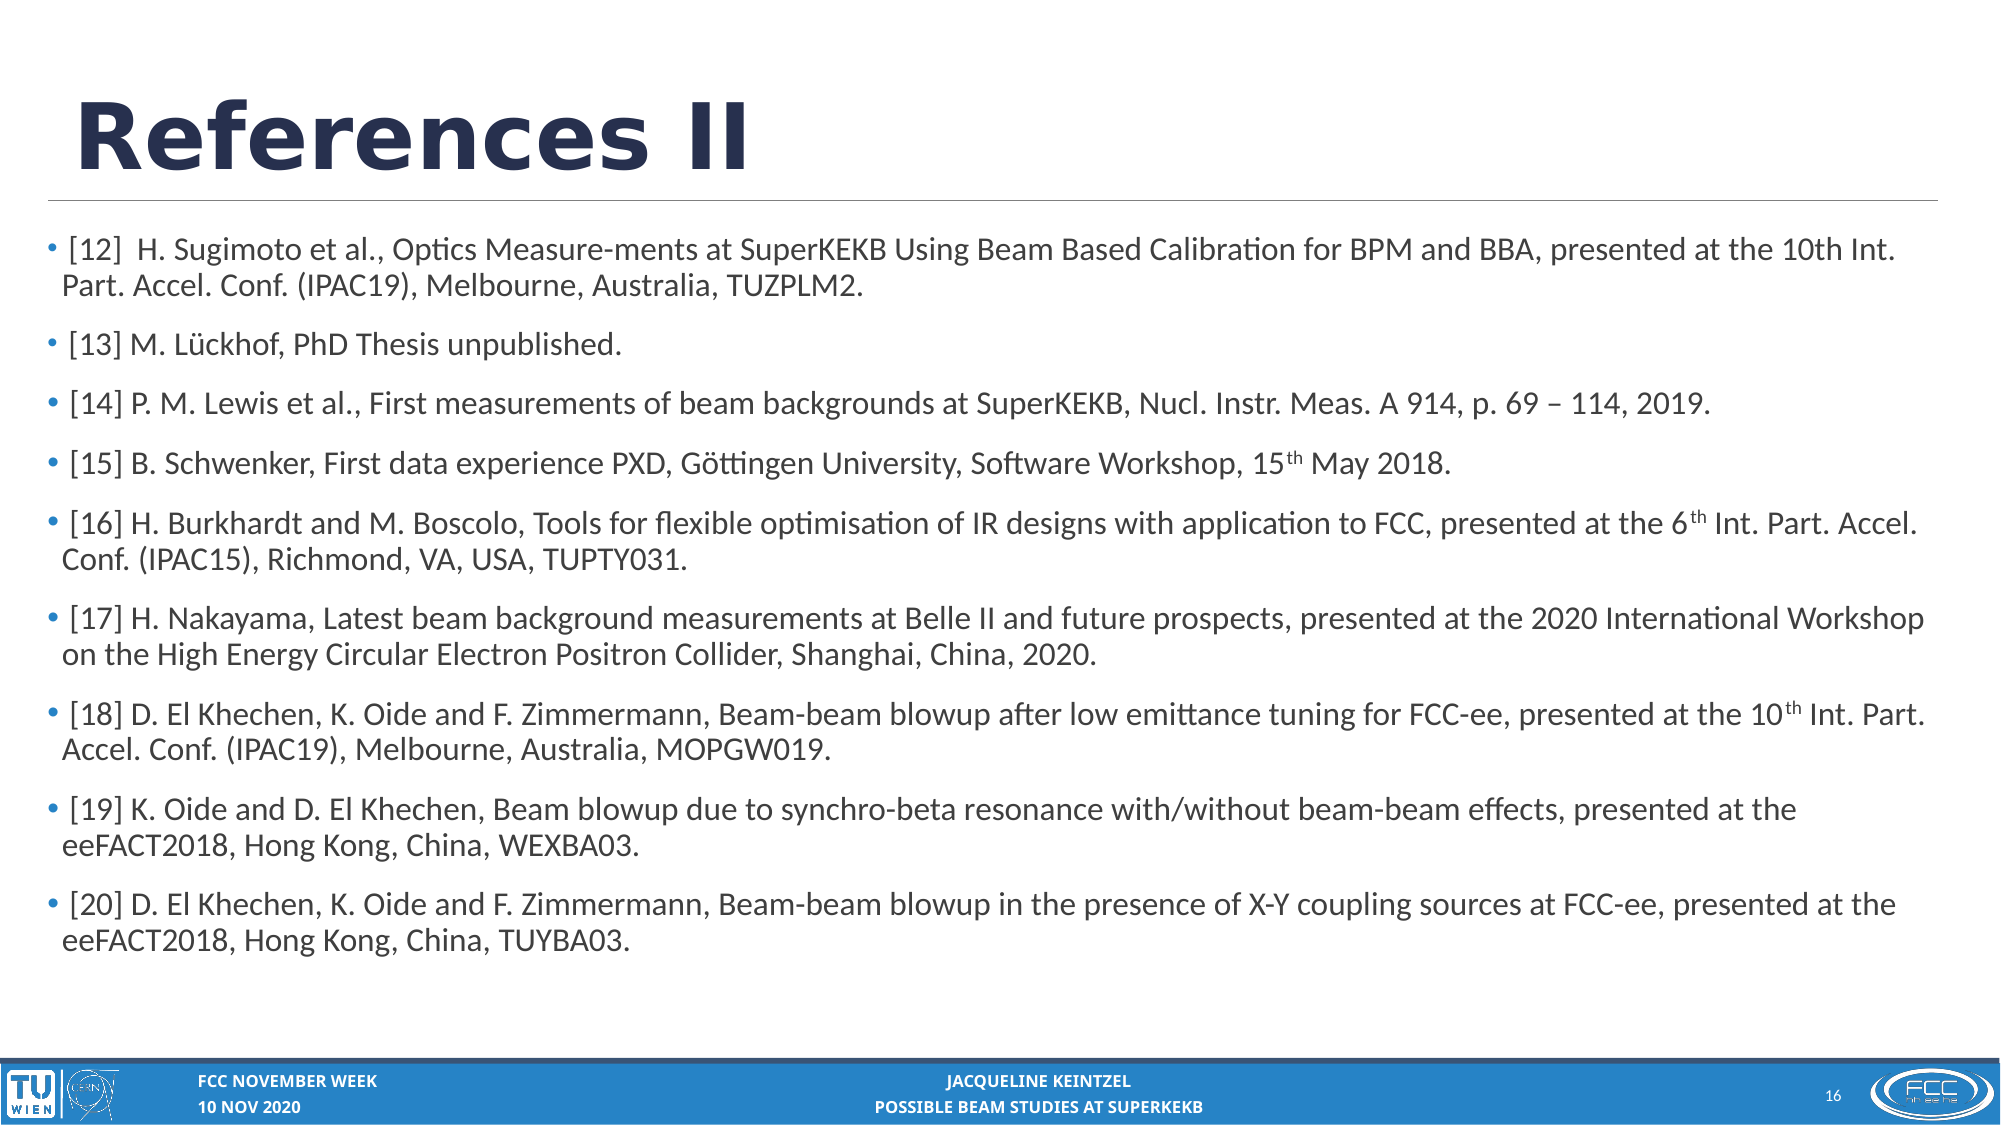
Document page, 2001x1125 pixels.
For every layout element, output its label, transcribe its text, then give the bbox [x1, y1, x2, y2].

text_box [12] H. Sugimoto et al., Optics Measure-ments at SuperKEKB Using Beam Based Calibration for BPM and BBA, presented at the 10th Int. Part. Accel. Conf. (IPAC19), Melbourne, Australia, TUZPLM2. [13] M. Lückhof, PhD Thesis unpublished. [14] P. M. Lewis et al., First measurements of beam backgrounds at SuperKEKB, Nucl. Instr. Meas. A 914, p. 69 – 114, 2019. [15] B. Schwenker, First data experience PXD, Göttingen University, Software Workshop, 15th May 2018. [16] H. Burkhardt and M. Boscolo, Tools for flexible optimisation of IR designs with application to FCC, presented at the 6th Int. Part. Accel. Conf. (IPAC15), Richmond, VA, USA, TUPTY031. [17] H. Nakayama, Latest beam background measurements at Belle II and future prospects, presented at the 2020 International Workshop on the High Energy Circular Electron Positron Collider, Shanghai, China, 2020. [18] D. El Khechen, K. Oide and F. Zimmermann, Beam-beam blowup after low emittance tuning for FCC-ee, presented at the 10th Int. Part. Accel. Conf. (IPAC19), Melbourne, Australia, MOPGW019. [19] K. Oide and D. El Khechen, Beam blowup due to synchro-beta resonance with/without beam-beam effects, presented at the eeFACT2018, Hong Kong, China, WEXBA03. [20] D. El Khechen, K. Oide and F. Zimmermann, Beam-beam blowup in the presence of X-Y coupling sources at FCC-ee, presented at the eeFACT2018, Hong Kong, China, TUYBA03. [46, 224, 1961, 975]
text_box References II [58, 70, 1925, 201]
picture [7, 1070, 55, 1118]
picture [67, 1069, 119, 1121]
picture [1869, 1067, 1997, 1122]
